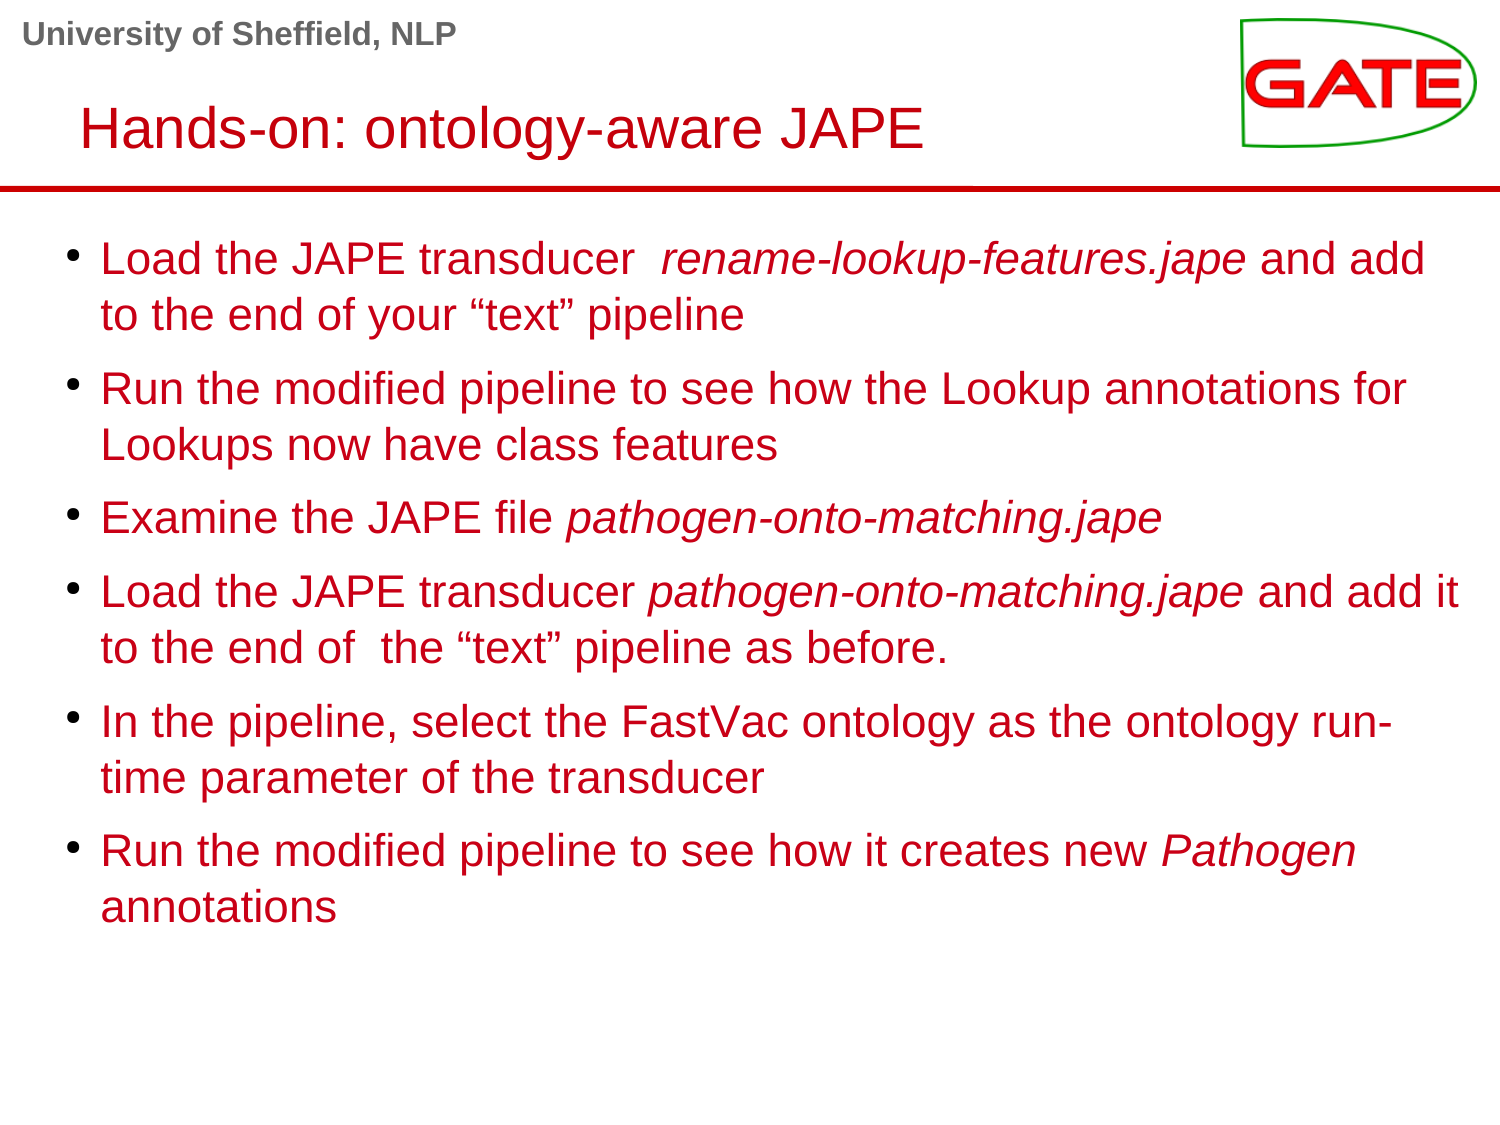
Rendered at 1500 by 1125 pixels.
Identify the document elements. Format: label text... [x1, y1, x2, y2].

picture [1240, 18, 1477, 148]
list Load the JAPE transducer rename-lookup-features.jape and add to the end of your “text” pipeline Run the modified pipeline to see how the Lookup annotations for Lookups now have class features Examine the JAPE file pathogen-onto-matching.jape Load the JAPE transducer pathogen-onto-matching.jape and add it to the end of the “text” pipeline as before. In the pipeline, select the FastVac ontology as the ontology run-time parameter of the transducer Run the modified pipeline to see how it creates new Pathogen annotations [29, 227, 1470, 1066]
title Hands-on: ontology-aware JAPE [79, 62, 1149, 197]
